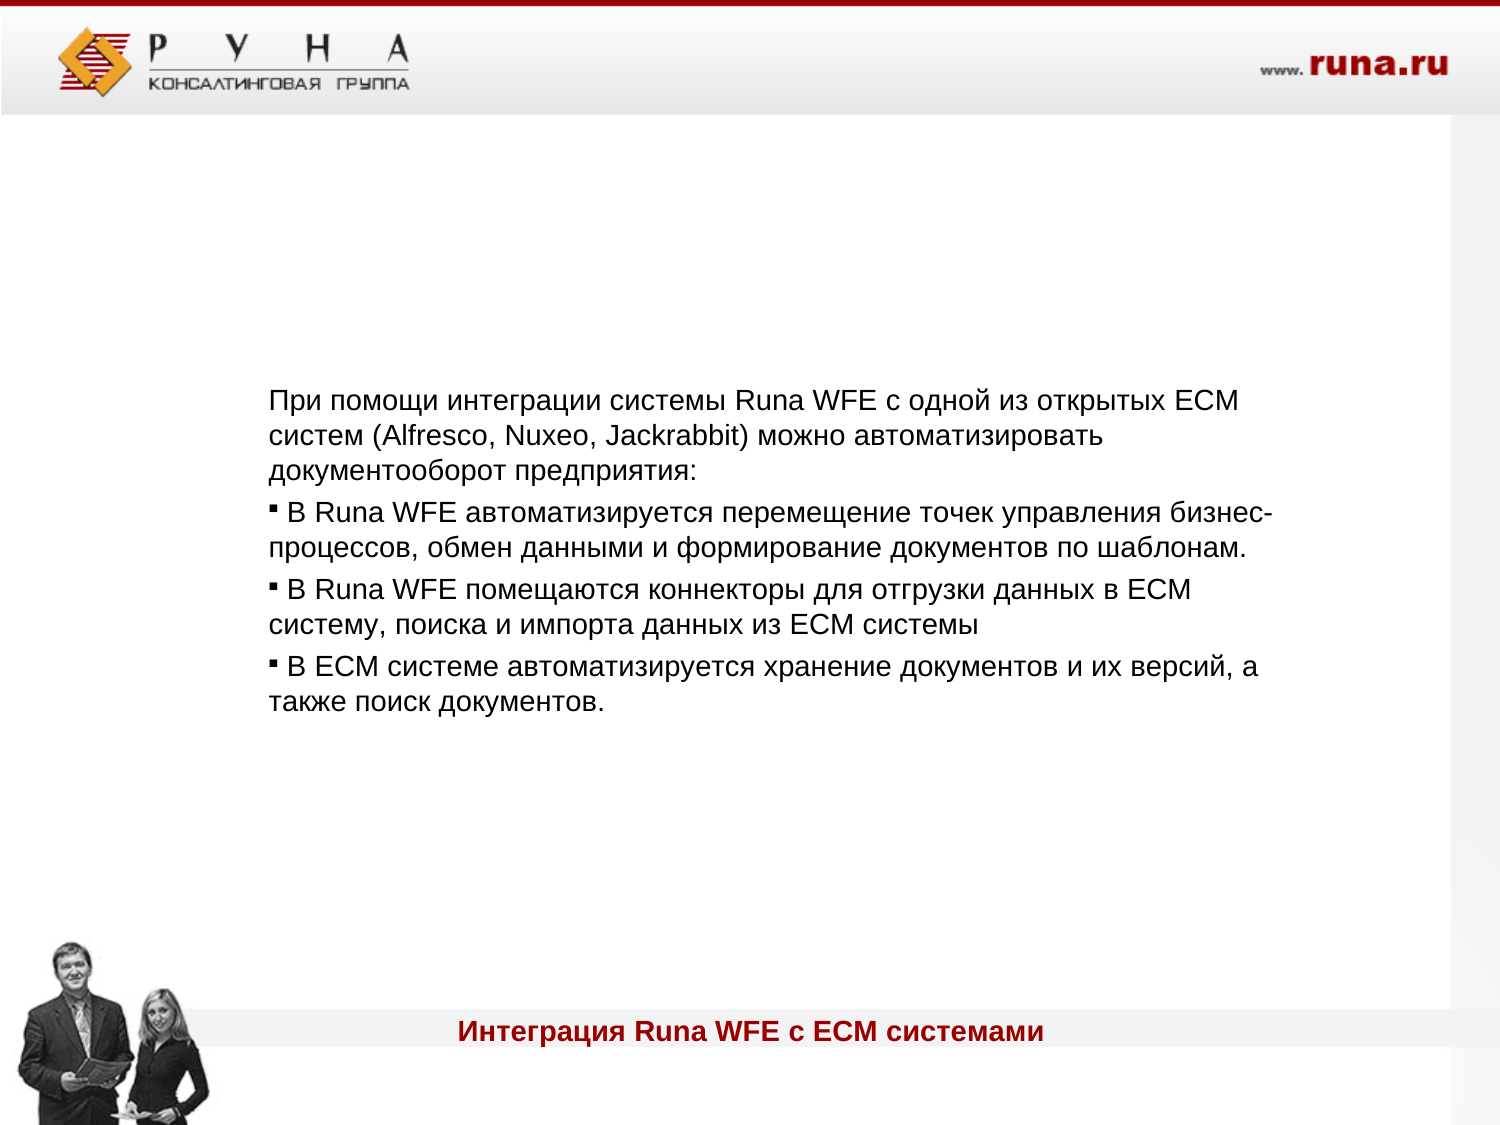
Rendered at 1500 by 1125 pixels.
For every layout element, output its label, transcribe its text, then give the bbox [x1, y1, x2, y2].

text_box При помощи интеграции системы Runa WFE с одной из открытых ECM систем (Alfresco, Nuxeo, Jackrabbit) можно автоматизировать документооборот предприятия: В Runa WFE автоматизируется перемещение точек управления бизнес-процессов, обмен данными и формирование документов по шаблонам. В Runa WFE помещаются коннекторы для отгрузки данных в ECM систему, поиска и импорта данных из ECM системы В ECM системе автоматизируется хранение документов и их версий, а также поиск документов. [253, 373, 1317, 787]
text_box Интеграция Runa WFE с ECM системами [159, 1000, 1353, 1048]
picture [0, 0, 1500, 1125]
